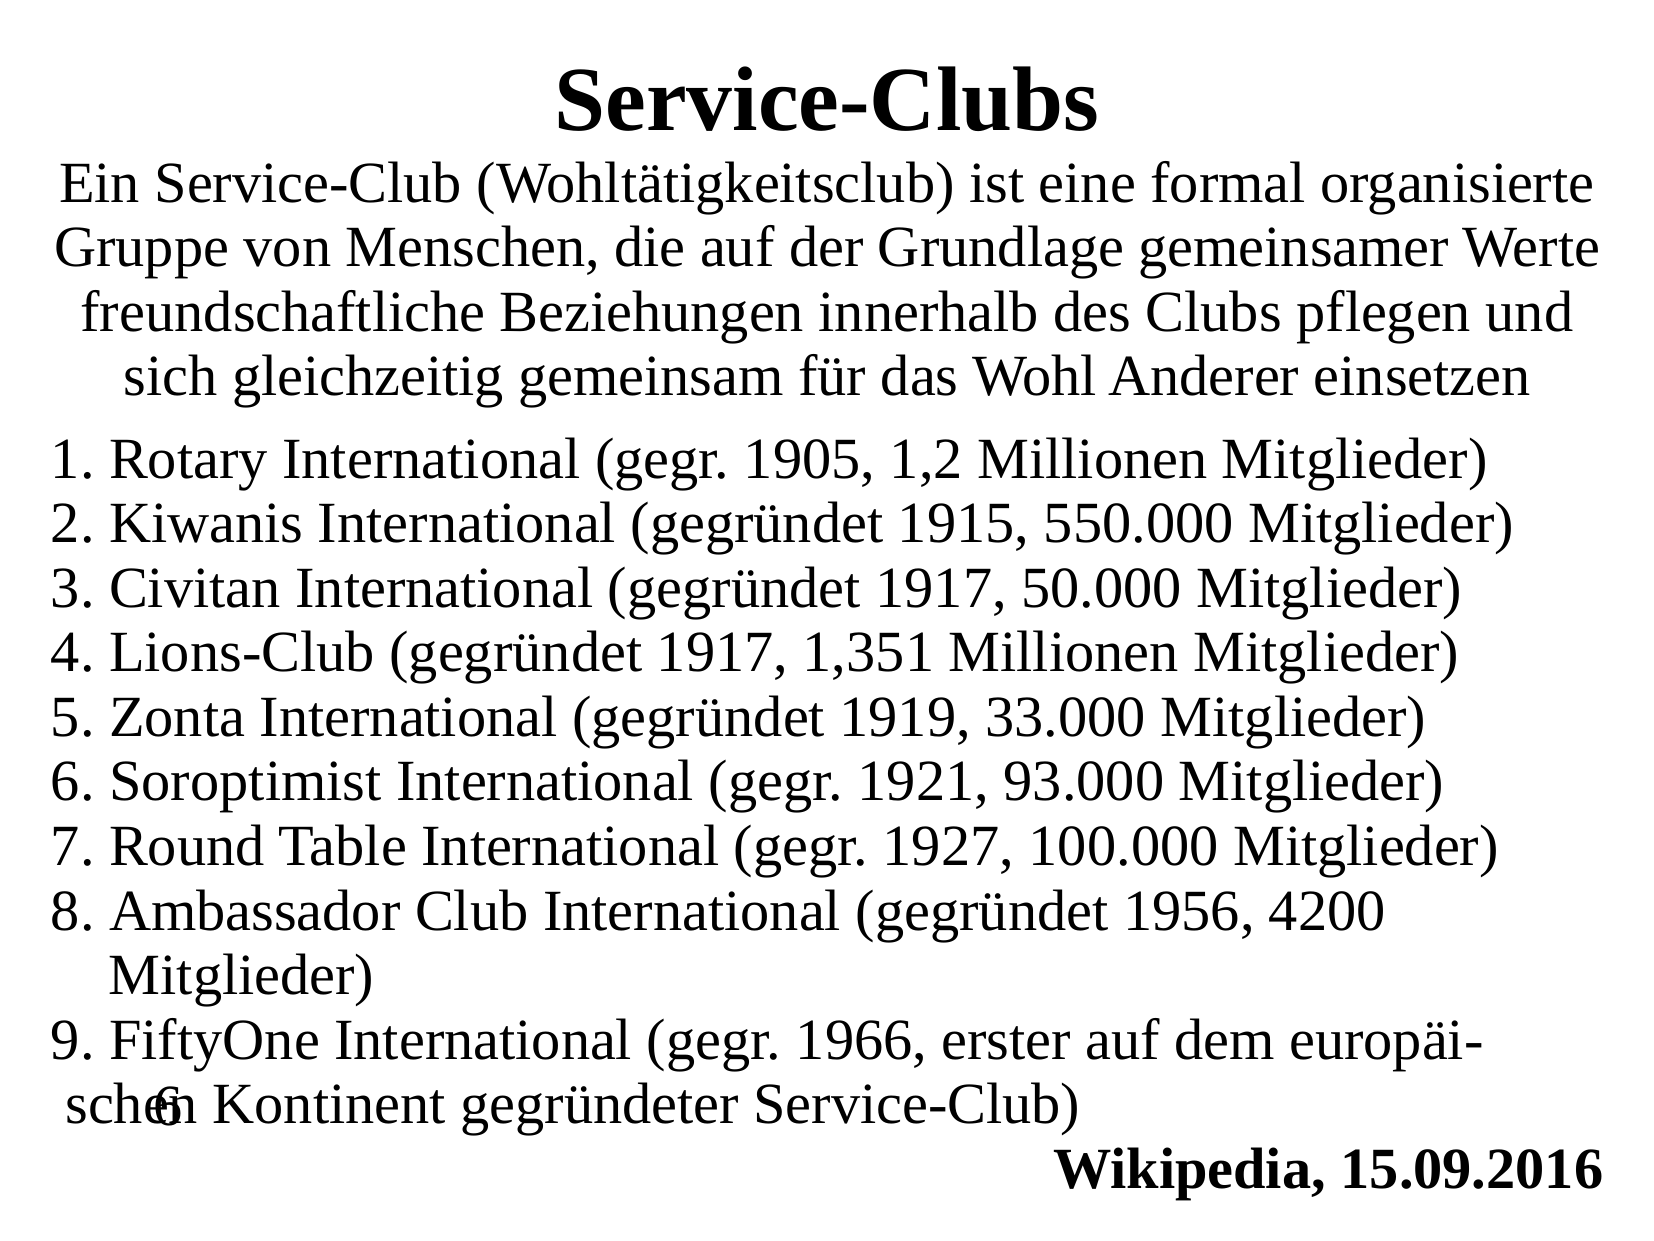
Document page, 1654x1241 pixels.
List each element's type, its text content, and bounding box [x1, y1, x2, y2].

text_box <Foliennummer> [93, 1065, 243, 1146]
text_box Service-Clubs Ein Service-Club (Wohltätigkeitsclub) ist eine formal organisierte Gruppe von Menschen, die auf der Grundlage gemeinsamer Werte freundschaftliche Beziehungen innerhalb des Clubs pflegen und sich gleichzeitig gemeinsam für das Wohl Anderer einsetzen Rotary International (gegr. 1905, 1,2 Millionen Mitglieder) Kiwanis International (gegründet 1915, 550.000 Mitglieder) Civitan International (gegründet 1917, 50.000 Mitglieder) Lions-Club (gegründet 1917, 1,351 Millionen Mitglieder) Zonta International (gegründet 1919, 33.000 Mitglieder) Soroptimist International (gegr. 1921, 93.000 Mitglieder) Round Table International (gegr. 1927, 100.000 Mitglieder) Ambassador Club International (gegründet 1956, 4200 Mitglieder) FiftyOne International (gegr. 1966, erster auf dem europäi- schen Kontinent gegründeter Service-Club) Wikipedia, 15.09.2016 [36, 41, 1628, 1213]
